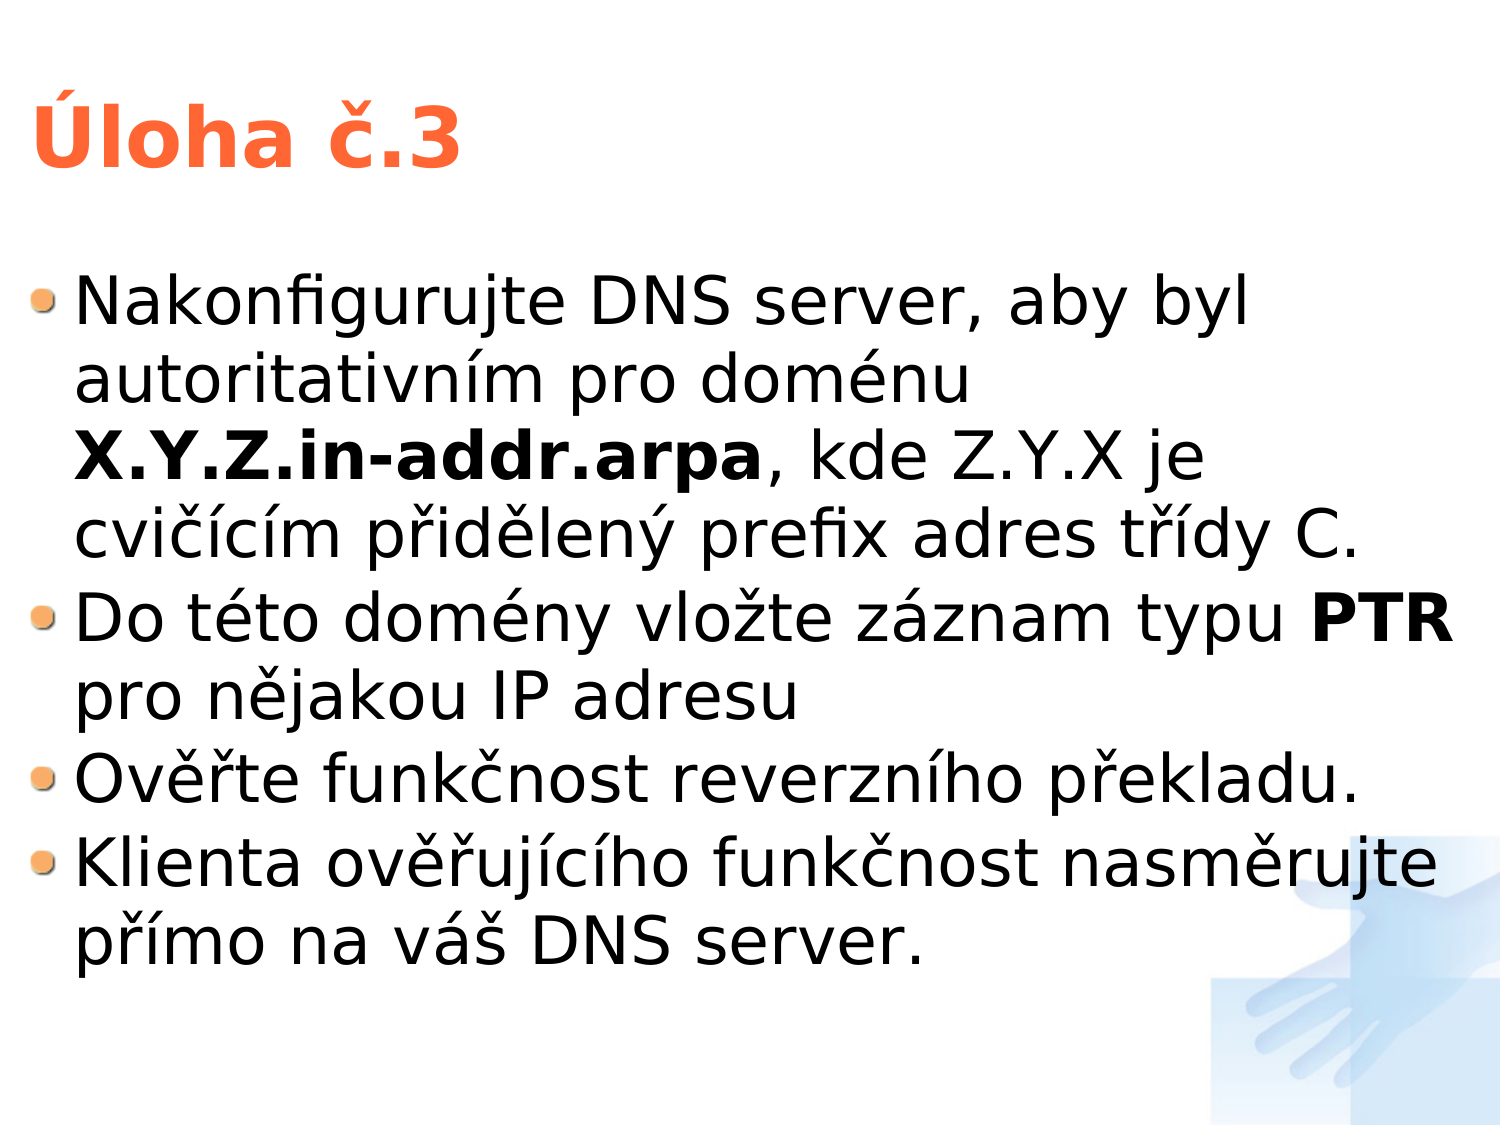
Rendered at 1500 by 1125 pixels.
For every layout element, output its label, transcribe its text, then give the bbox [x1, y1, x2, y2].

list Nakonfigurujte DNS server, aby byl autoritativním pro doménu X.Y.Z.in-addr.arpa, kde Z.Y.X je cvičícím přidělený prefix adres třídy C. Do této domény vložte záznam typu PTR pro nějakou IP adresu Ověřte funkčnost reverzního překladu. Klienta ověřujícího funkčnost nasměrujte přímo na váš DNS server. [29, 262, 1477, 1093]
picture [0, 0, 1500, 1125]
title Úloha č.3 [29, 21, 1477, 257]
